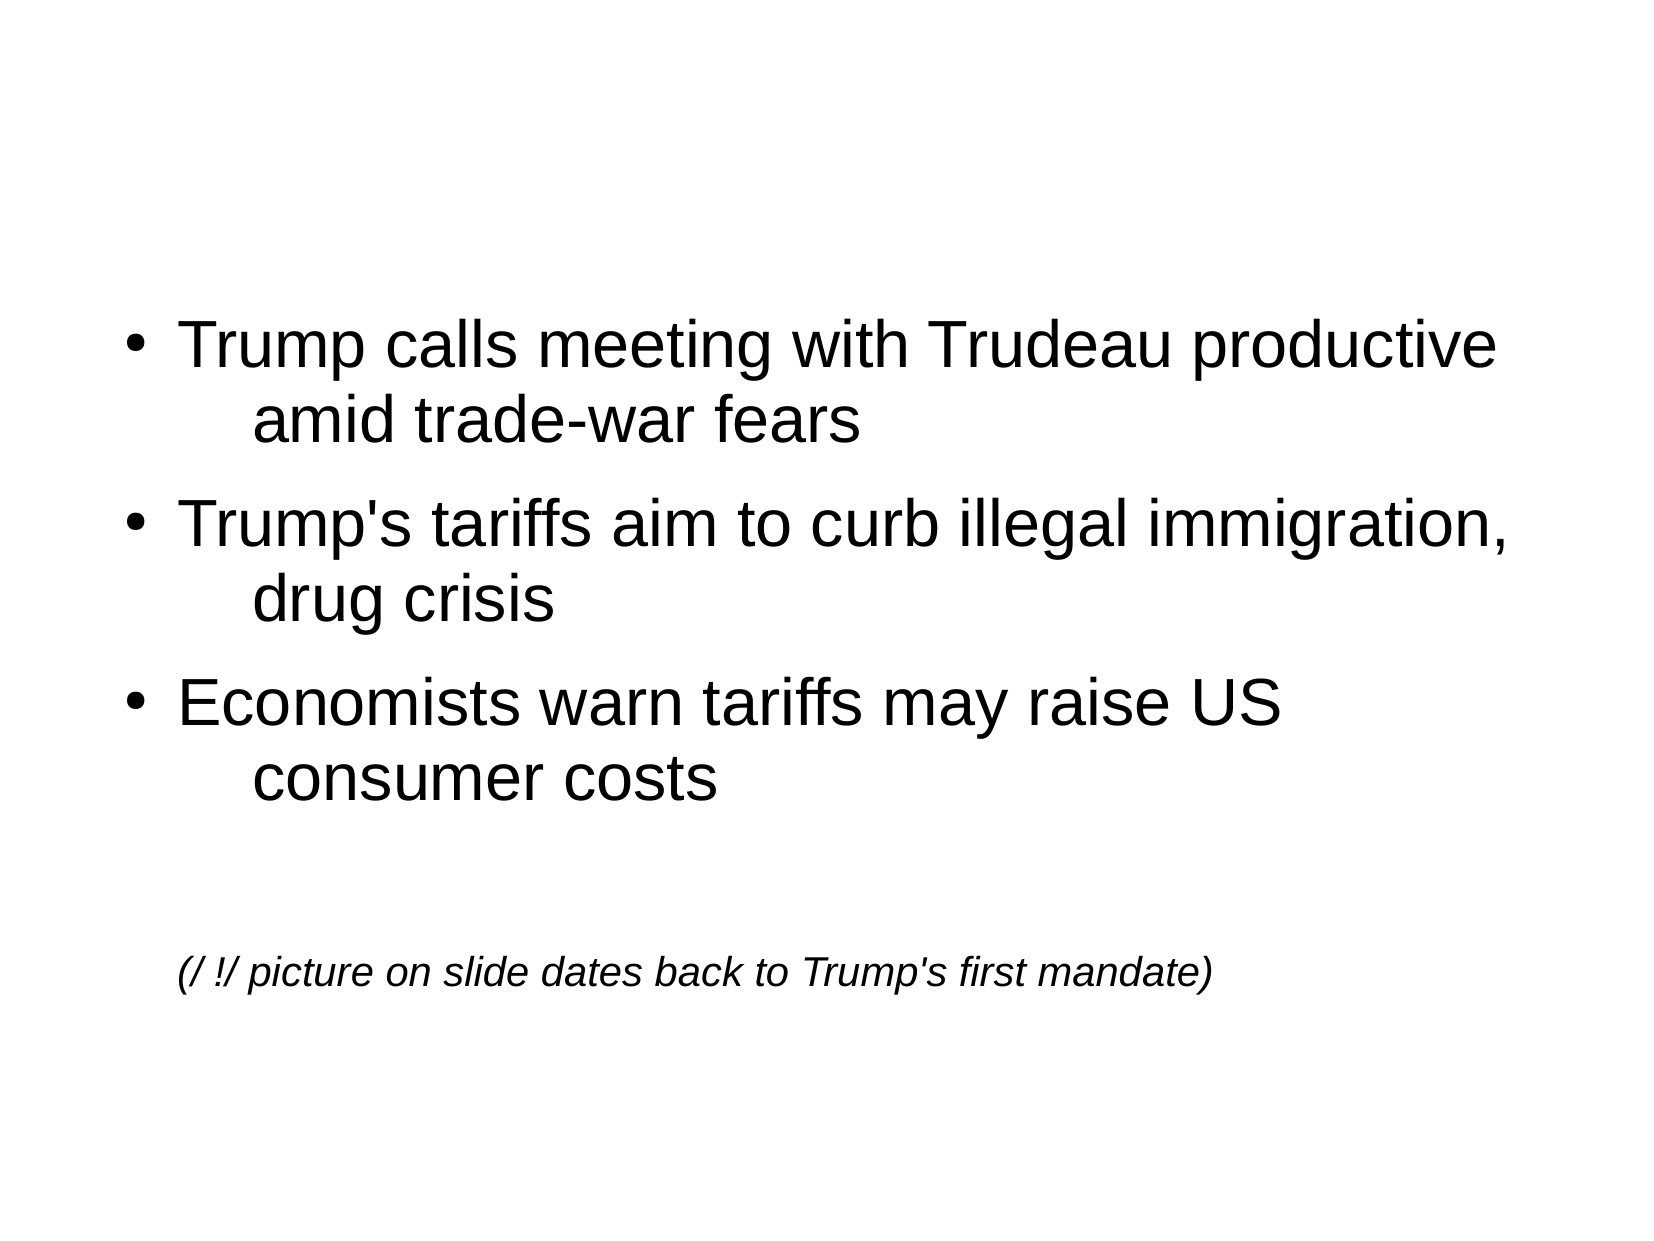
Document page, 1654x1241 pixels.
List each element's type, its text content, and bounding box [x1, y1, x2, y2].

list Trump calls meeting with Trudeau productive amid trade-war fears Trump's tariffs aim to curb illegal immigration, drug crisis Economists warn tariffs may raise US consumer costs (/ !/ picture on slide dates back to Trump's first mandate) [106, 307, 1595, 1126]
